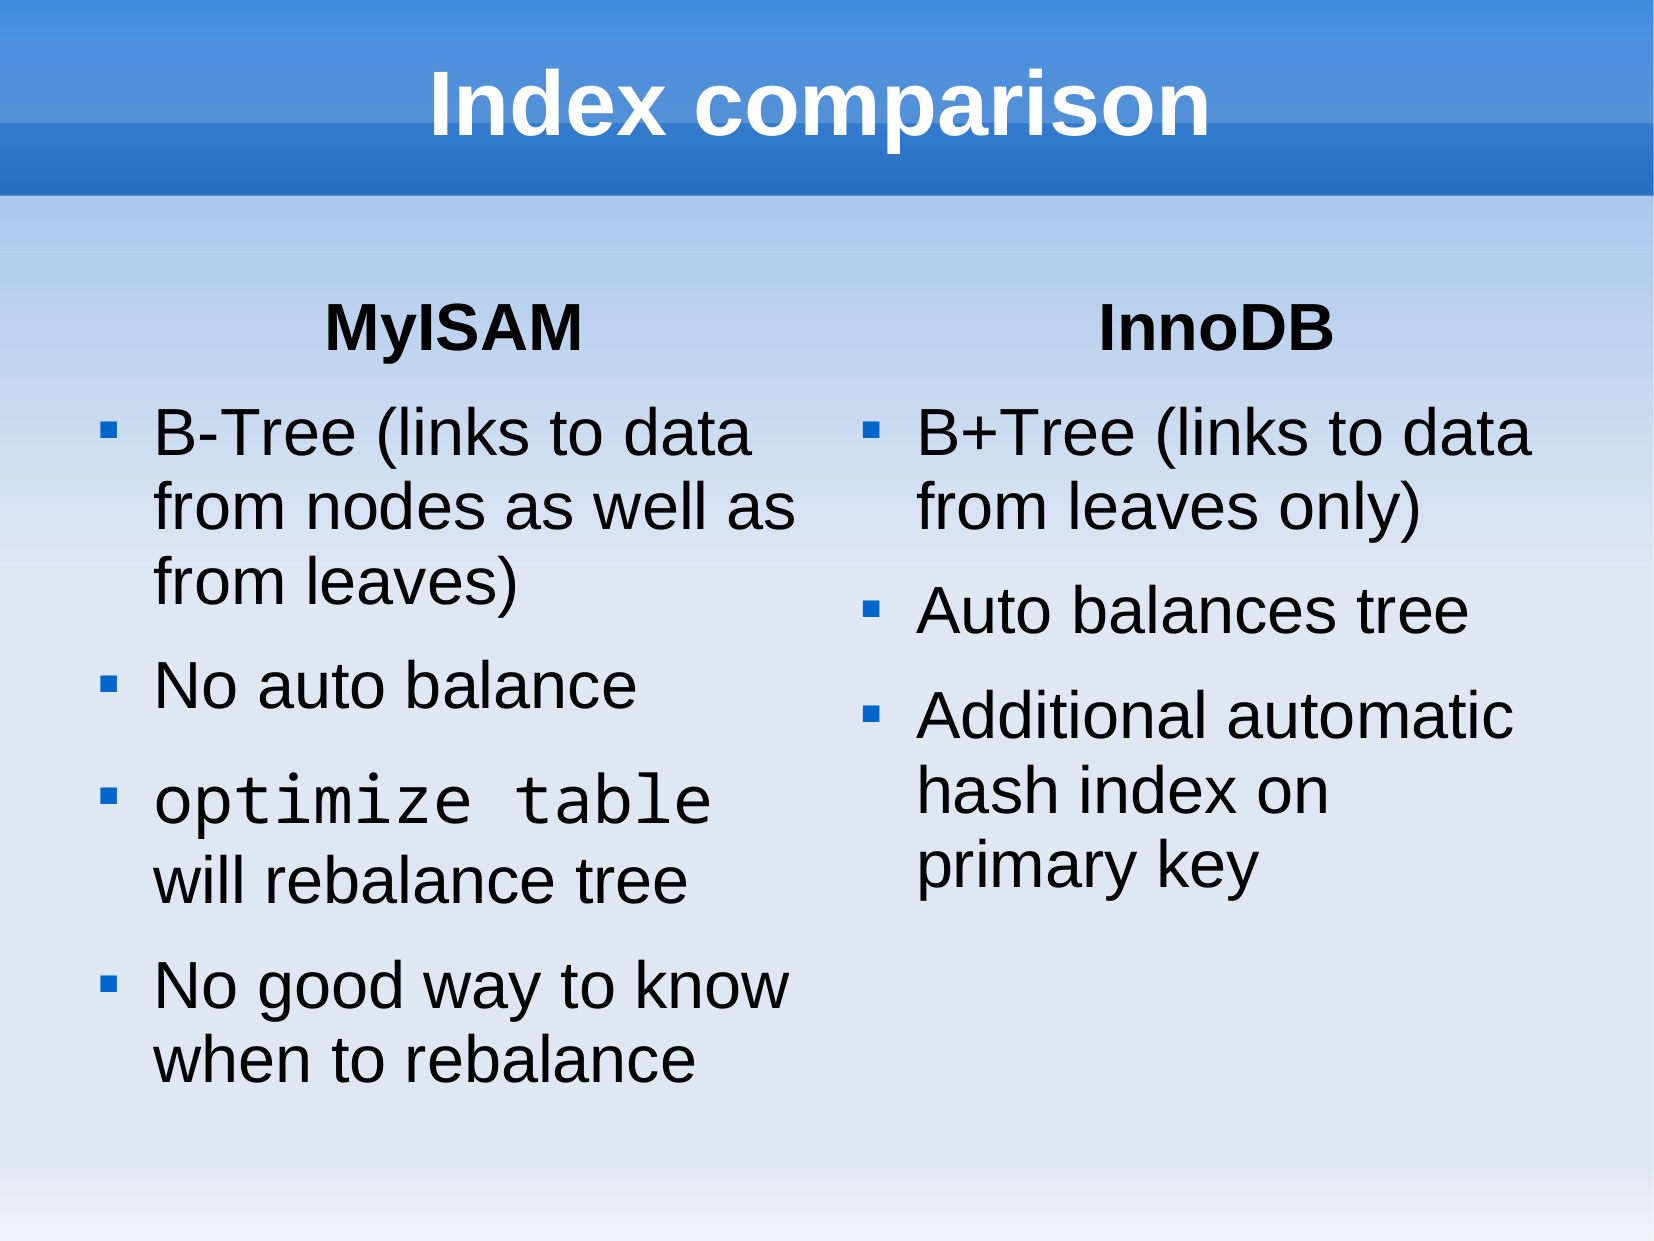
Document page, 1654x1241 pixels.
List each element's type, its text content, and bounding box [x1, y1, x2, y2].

list MyISAM B-Tree (links to data from nodes as well as from leaves) No auto balance optimize table will rebalance tree No good way to know when to rebalance [82, 290, 809, 1094]
picture [0, 0, 1654, 1241]
list InnoDB B+Tree (links to data from leaves only) Auto balances tree Additional automatic hash index on primary key [845, 290, 1572, 1109]
title Index comparison [76, 0, 1565, 208]
